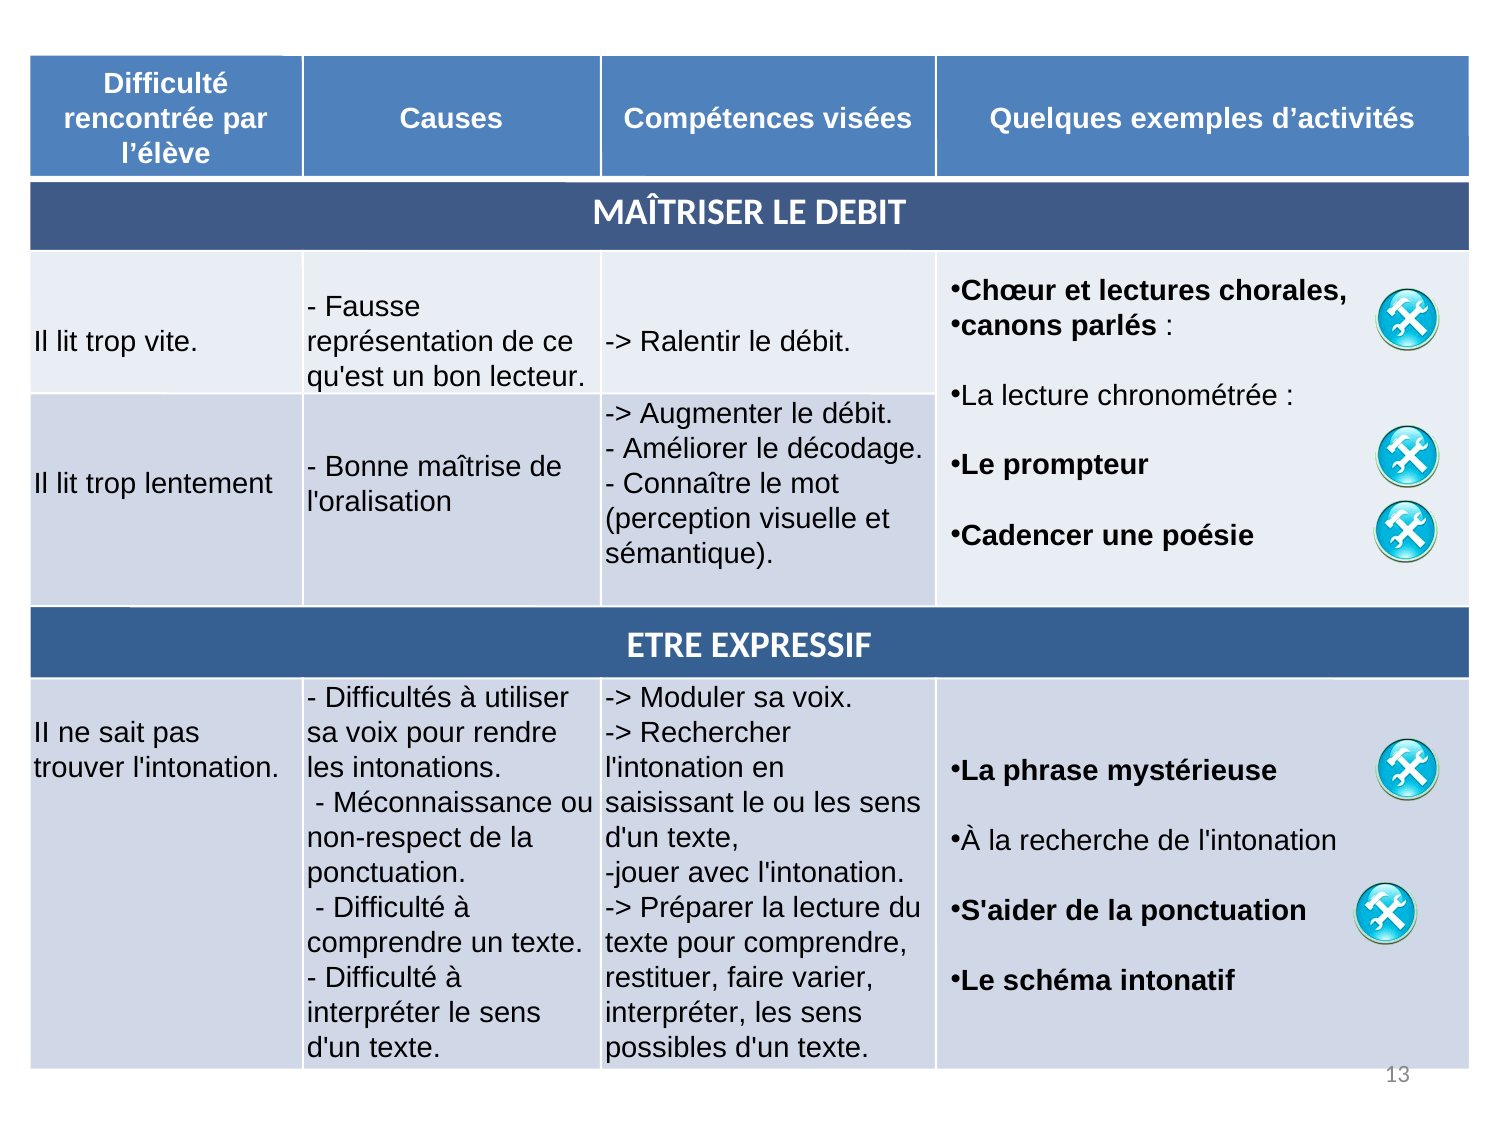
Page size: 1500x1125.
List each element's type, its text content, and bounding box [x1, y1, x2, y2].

text_box Chœur et lectures chorales, canons parlés : La lecture chronométrée : Le prompteur Cadencer une poésie [937, 253, 1468, 605]
text_box Compétences visées [602, 56, 934, 176]
text_box -> Ralentir le débit. [602, 253, 934, 392]
text_box Il lit trop vite. [31, 252, 301, 392]
text_box -> Moduler sa voix. -> Rechercher l'intonation en saisissant le ou les sens d'un texte, -jouer avec l'intonation. -> Préparer la lecture du texte pour comprendre, restituer, faire varier, interpréter, les sens possibles d'un texte. [602, 680, 934, 1068]
picture [1374, 424, 1440, 489]
text_box Quelques exemples d’activités [937, 56, 1468, 176]
text_box <numéro> [1074, 1042, 1426, 1103]
picture [1352, 881, 1418, 946]
text_box La phrase mystérieuse À la recherche de l'intonation S'aider de la ponctuation Le schéma intonatif [937, 680, 1468, 1068]
picture [1374, 287, 1440, 352]
text_box - Bonne maîtrise de l'oralisation [304, 395, 599, 605]
picture [1372, 499, 1438, 564]
picture [1374, 737, 1440, 802]
text_box -> Augmenter le débit. - Améliorer le décodage. - Connaître le mot (perception visuelle et sémantique). [602, 395, 934, 605]
text_box - Difficultés à utiliser sa voix pour rendre les intonations. - Méconnaissance ou non-respect de la ponctuation. - Difficulté à comprendre un texte. - Difficulté à interpréter le sens d'un texte. [304, 680, 599, 1068]
text_box Il lit trop lentement [31, 395, 301, 605]
text_box Difficulté rencontrée par l’élève [31, 56, 301, 175]
text_box Causes [304, 56, 599, 175]
text_box II ne sait pas trouver l'intonation. [31, 680, 301, 1068]
text_box MAÎTRISER LE DEBIT [31, 183, 1468, 250]
text_box ETRE EXPRESSIF [31, 608, 1468, 677]
text_box - Fausse représentation de ce qu'est un bon lecteur. [304, 252, 599, 392]
